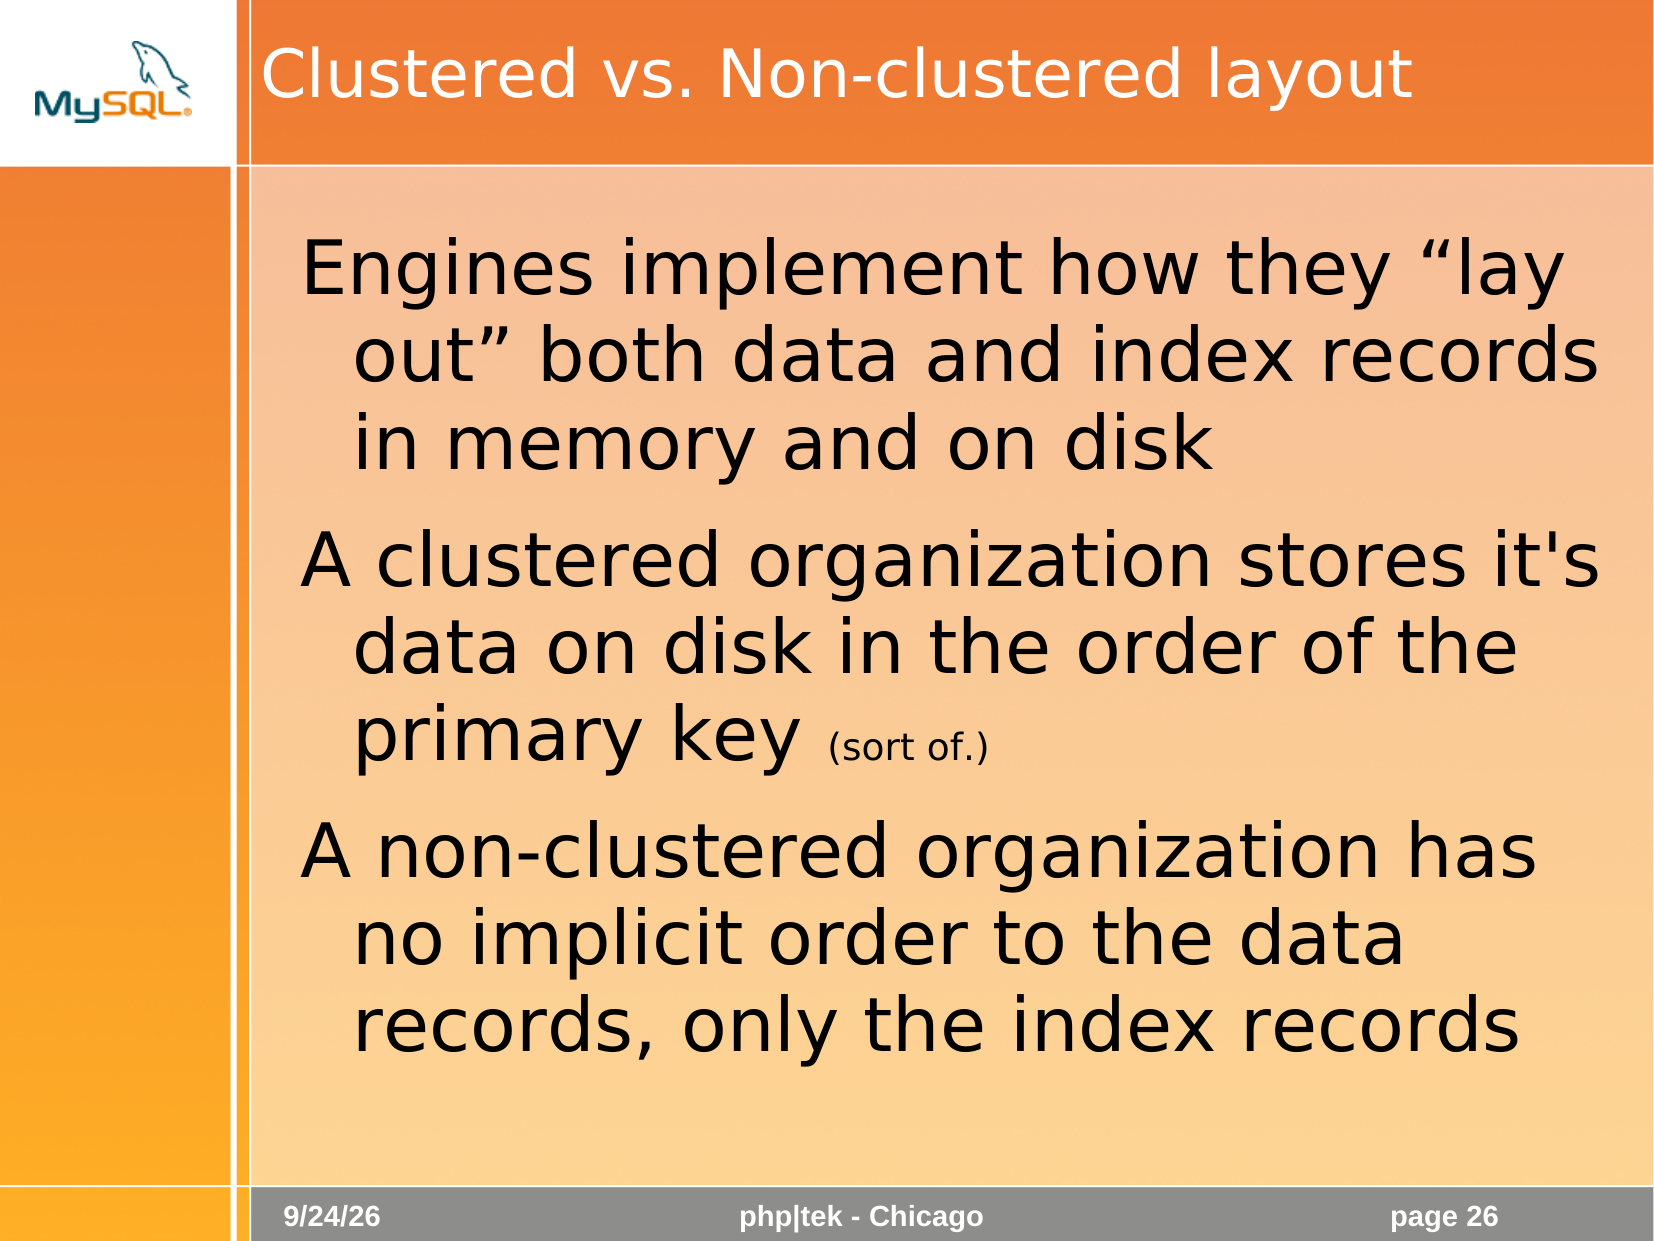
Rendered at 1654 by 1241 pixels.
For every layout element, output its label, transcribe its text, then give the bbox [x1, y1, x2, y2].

picture [35, 41, 192, 123]
title Clustered vs. Non-clustered layout [260, 11, 1637, 137]
picture [0, 0, 1654, 1241]
list Engines implement how they “lay out” both data and index records in memory and on disk A clustered organization stores it's data on disk in the order of the primary key (sort of.) A non-clustered organization has no implicit order to the data records, only the index records [300, 225, 1613, 1163]
